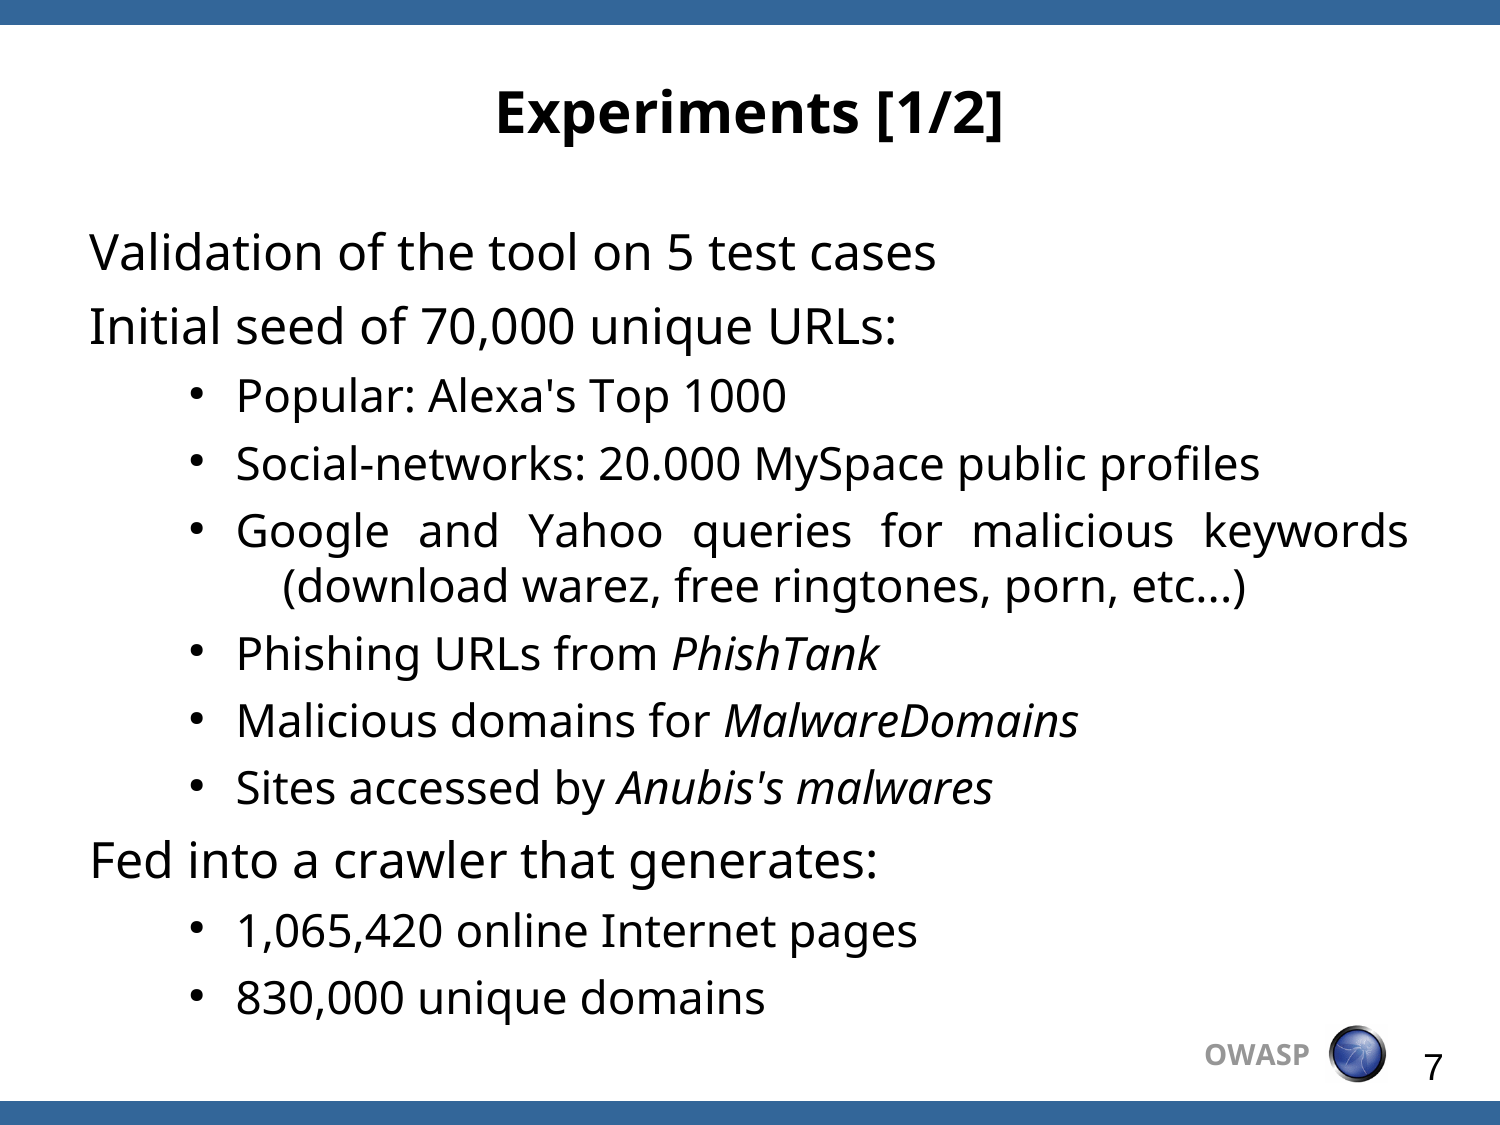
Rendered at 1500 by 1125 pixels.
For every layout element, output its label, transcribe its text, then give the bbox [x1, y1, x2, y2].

title Experiments [1/2] [75, 24, 1425, 196]
list Validation of the tool on 5 test cases Initial seed of 70,000 unique URLs: Popular: Alexa's Top 1000 Social-networks: 20.000 MySpace public profiles Google and Yahoo queries for malicious keywords (download warez, free ringtones, porn, etc...) Phishing URLs from PhishTank Malicious domains for MalwareDomains Sites accessed by Anubis's malwares Fed into a crawler that generates: 1,065,420 online Internet pages 830,000 unique domains [75, 212, 1425, 1099]
